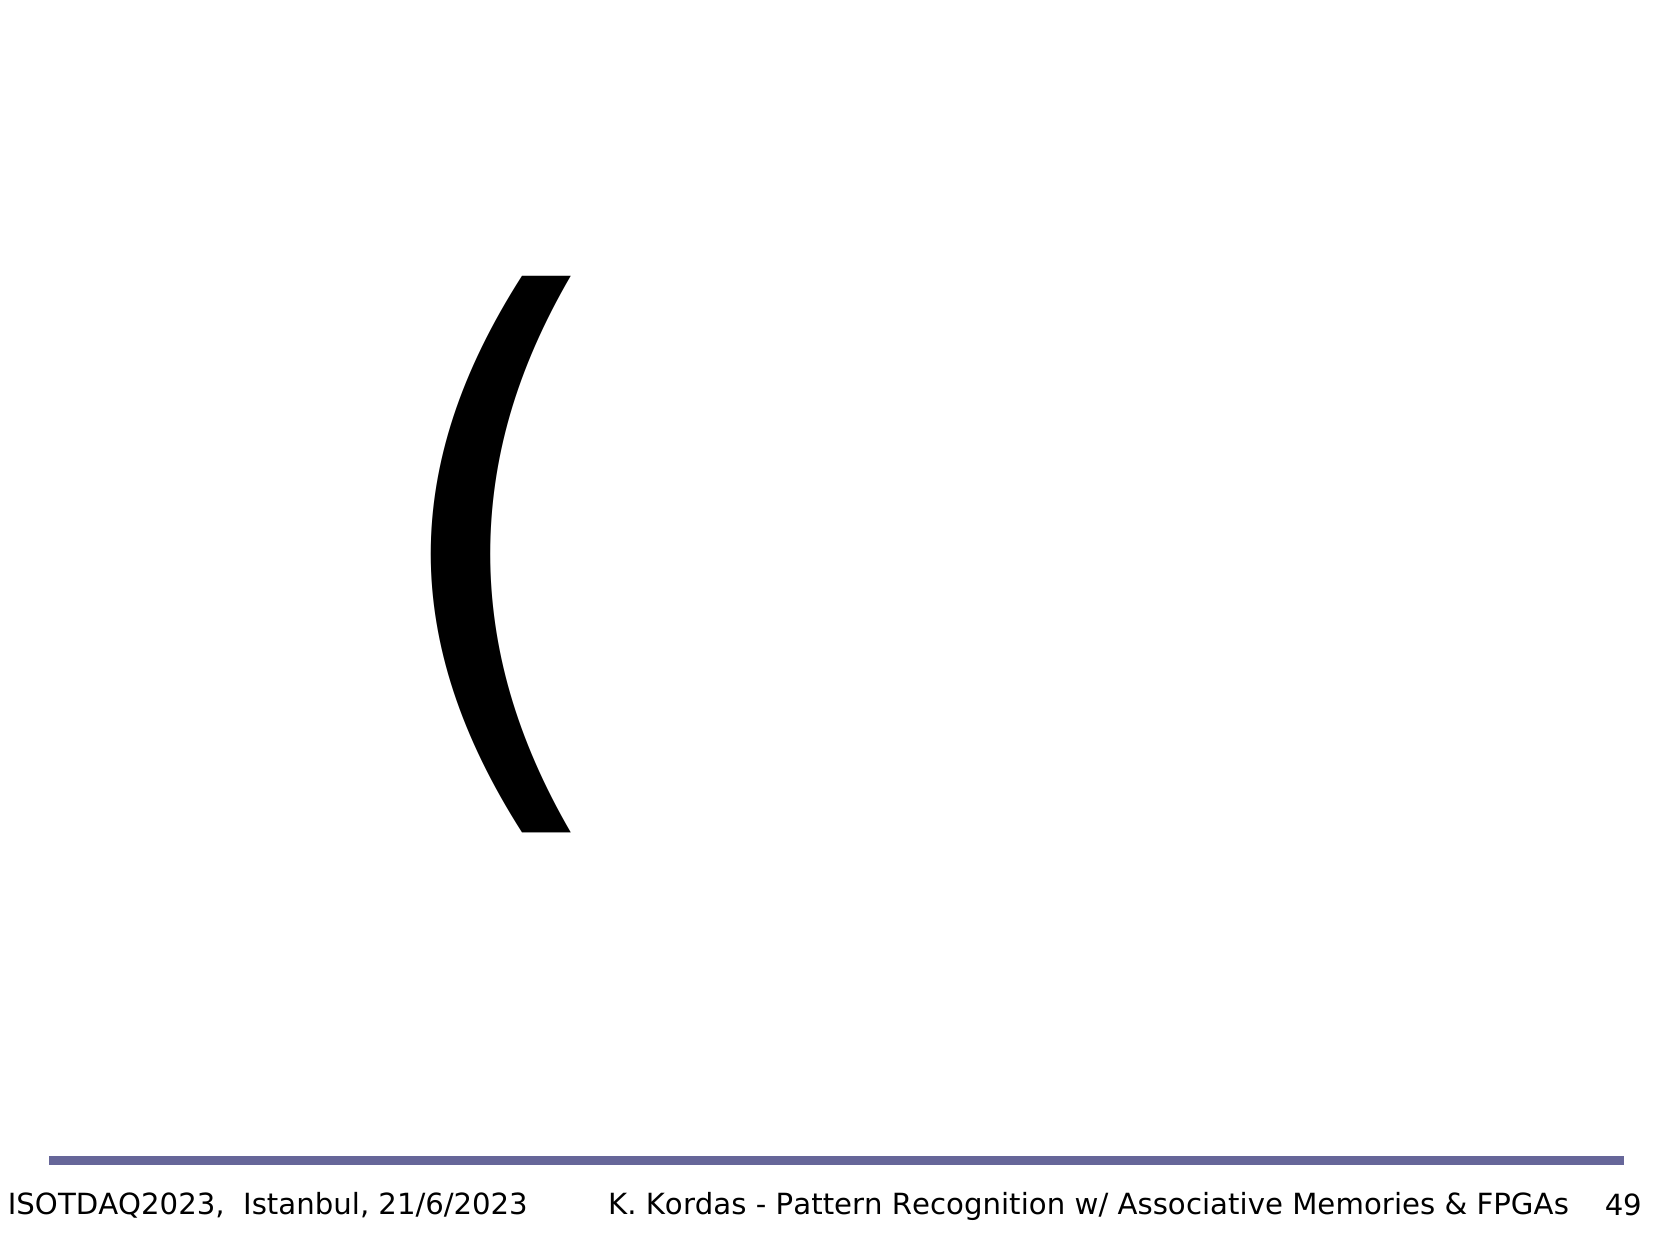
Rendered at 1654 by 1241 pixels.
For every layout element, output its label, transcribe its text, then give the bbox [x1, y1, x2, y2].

list ( [135, 170, 648, 899]
